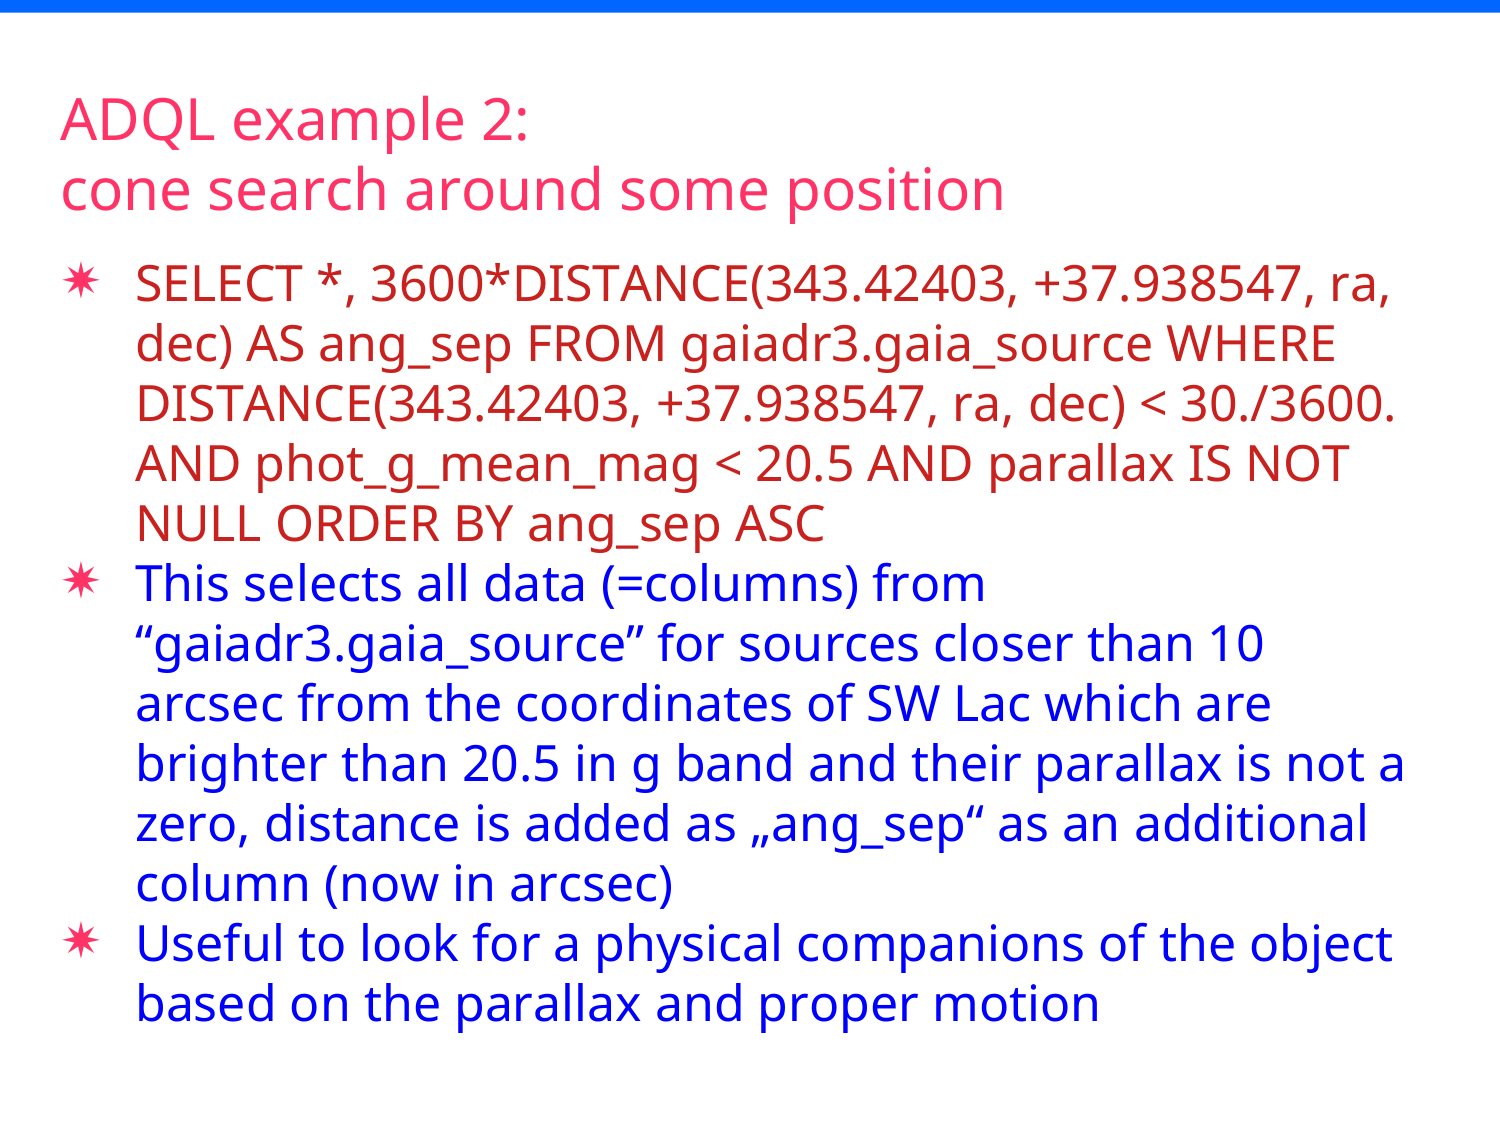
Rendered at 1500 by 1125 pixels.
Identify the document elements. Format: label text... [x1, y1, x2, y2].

text_box ADQL example 2: cone search around some position [45, 75, 1163, 230]
text_box SELECT *, 3600*DISTANCE(343.42403, +37.938547, ra, dec) AS ang_sep FROM gaiadr3.gaia_source WHERE DISTANCE(343.42403, +37.938547, ra, dec) < 30./3600. AND phot_g_mean_mag < 20.5 AND parallax IS NOT NULL ORDER BY ang_sep ASC This selects all data (=columns) from “gaiadr3.gaia_source” for sources closer than 10 arcsec from the coordinates of SW Lac which are brighter than 20.5 in g band and their parallax is not a zero, distance is added as „ang_sep“ as an additional column (now in arcsec) Useful to look for a physical companions of the object based on the parallax and proper motion [45, 184, 1426, 1088]
